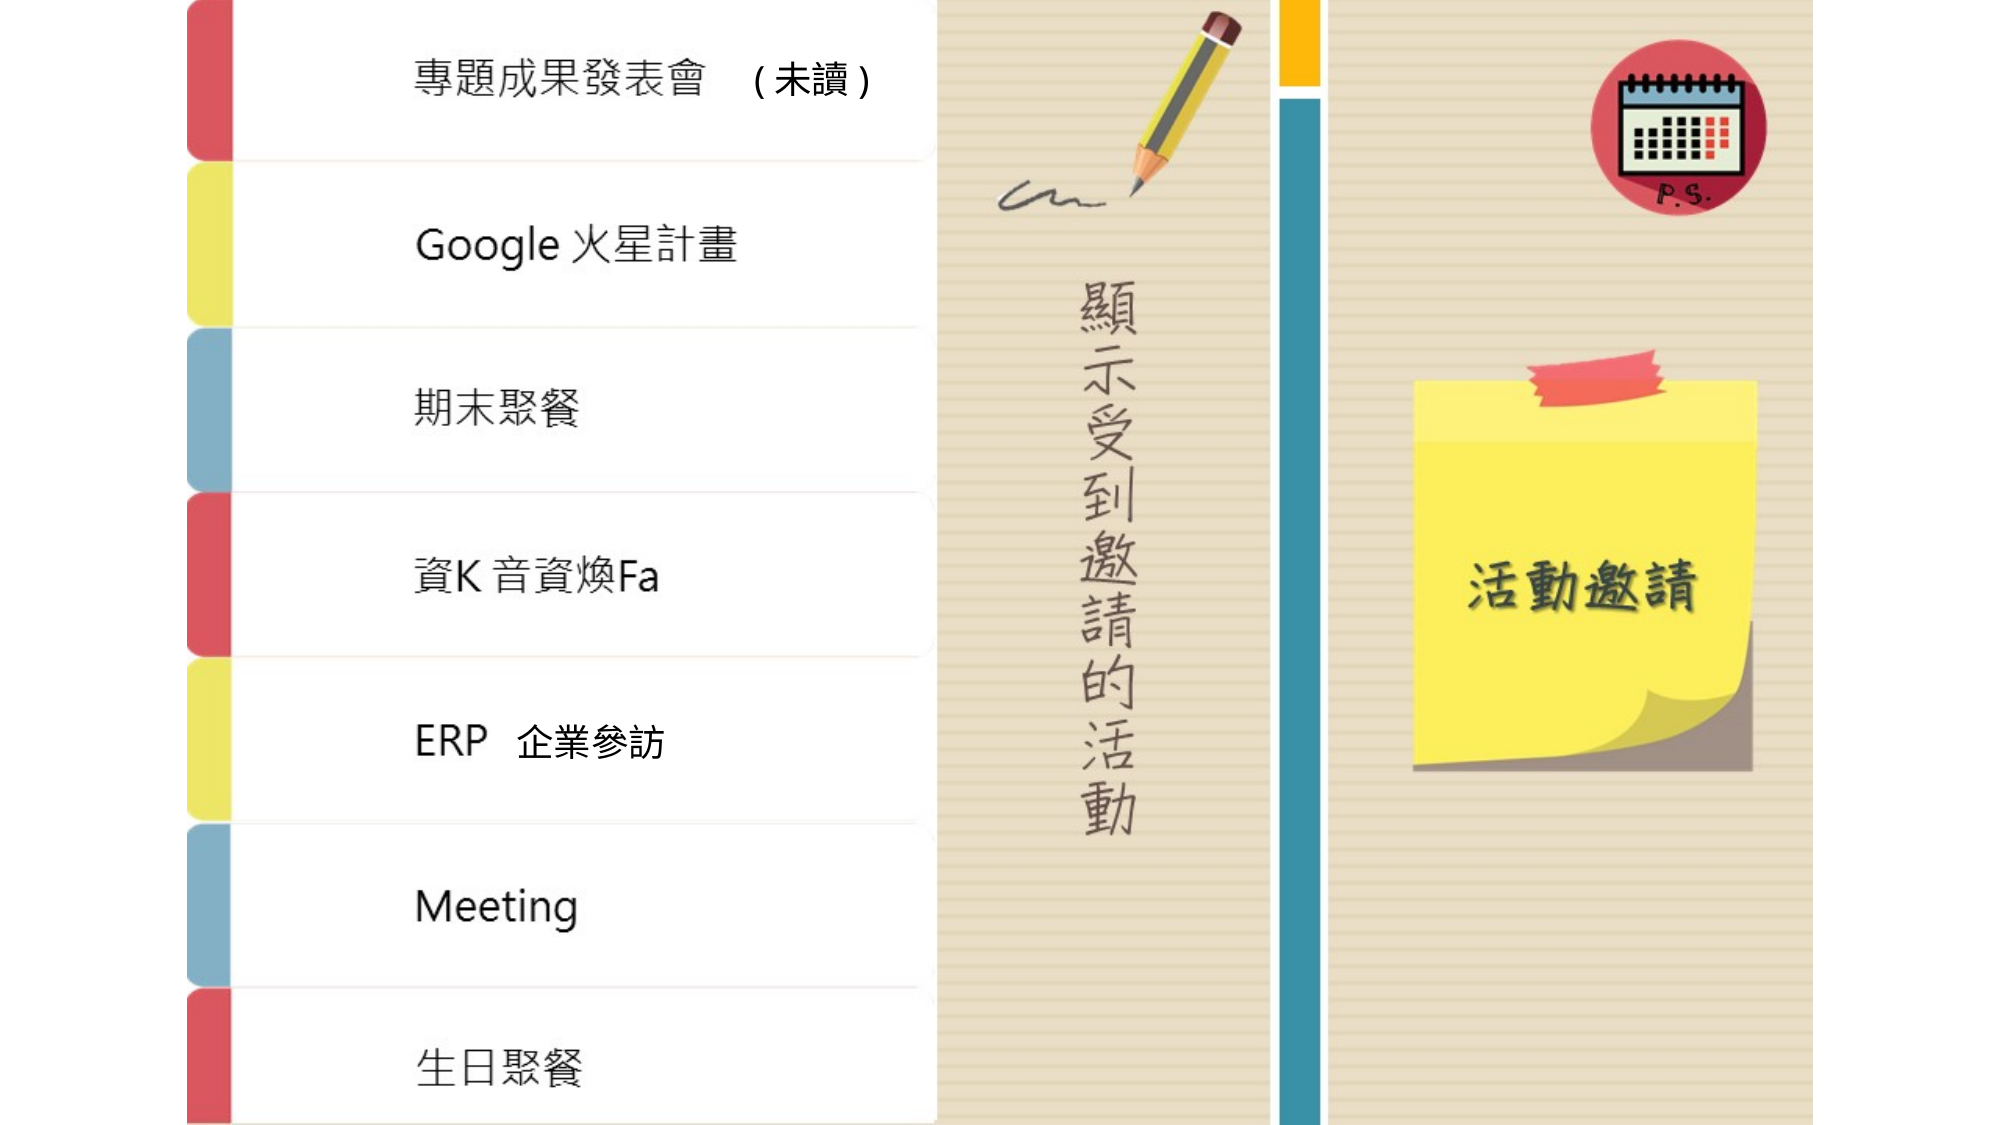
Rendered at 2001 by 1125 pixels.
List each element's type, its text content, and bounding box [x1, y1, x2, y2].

picture [187, 0, 1813, 1125]
text_box (未讀) [739, 48, 869, 110]
text_box 企業參訪 [491, 711, 692, 772]
